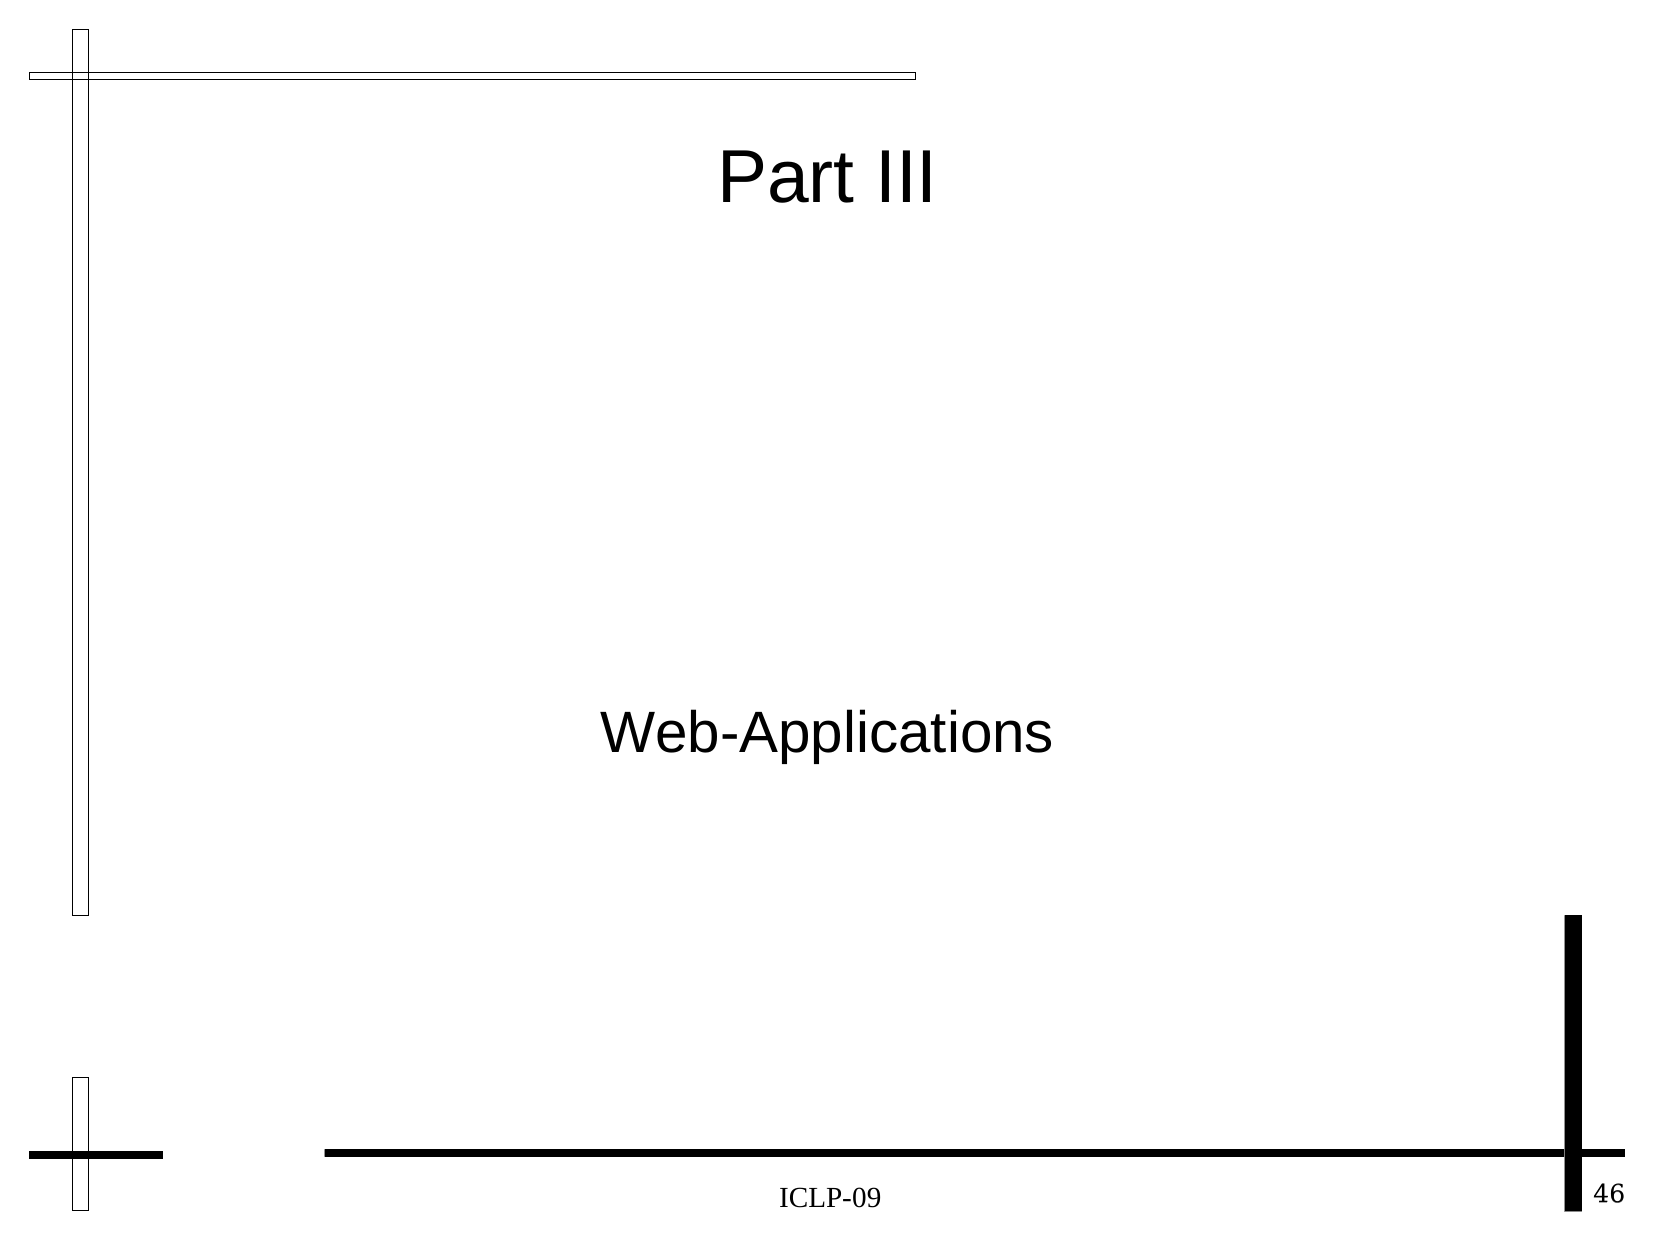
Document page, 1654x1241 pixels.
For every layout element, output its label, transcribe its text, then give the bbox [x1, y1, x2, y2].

title Part III [121, 88, 1534, 266]
subtitle Web-Applications [121, 338, 1534, 1127]
